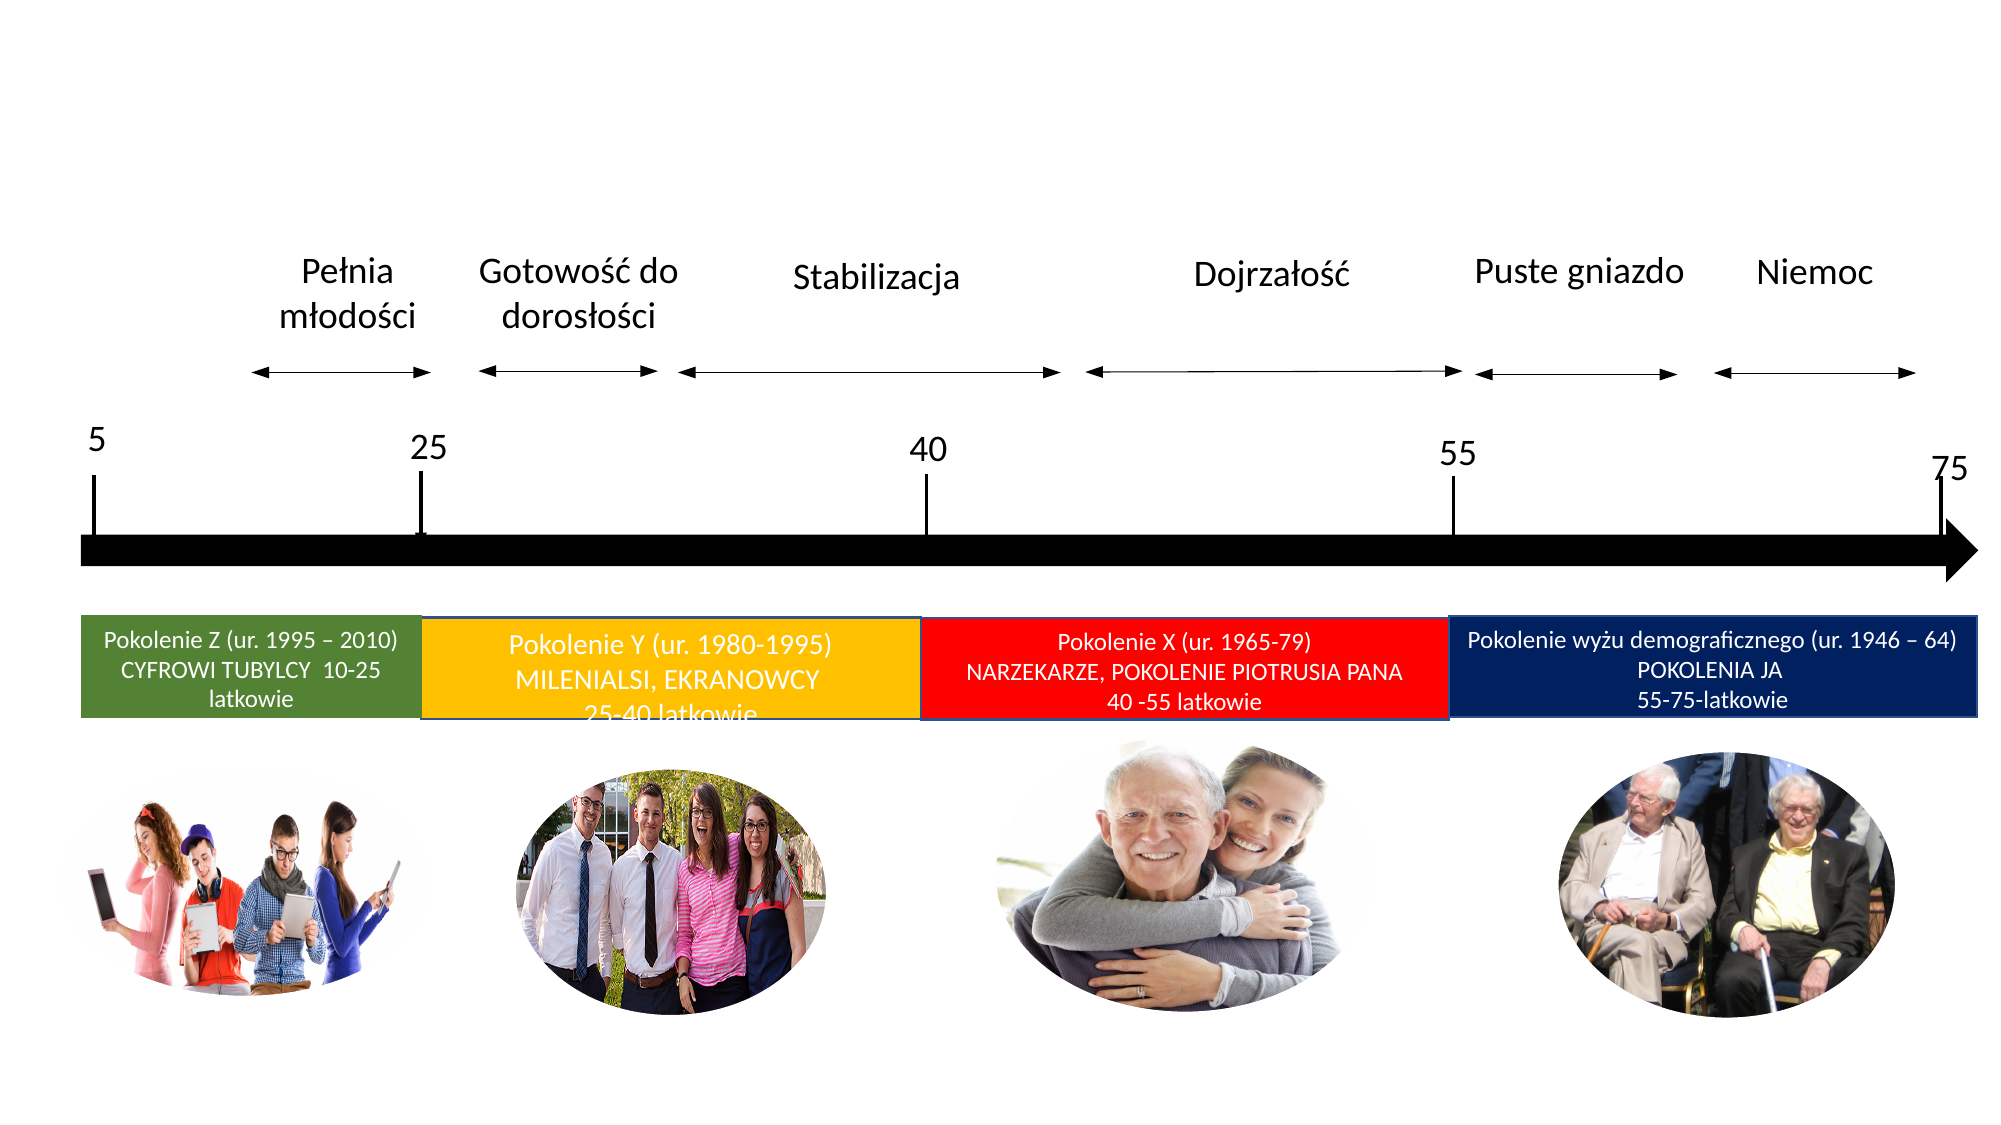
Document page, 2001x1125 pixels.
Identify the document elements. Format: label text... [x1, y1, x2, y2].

text_box Gotowość do dorosłości [463, 238, 695, 345]
text_box Pokolenie X (ur. 1965-79) NARZEKARZE, POKOLENIE PIOTRUSIA PANA 40 -55 latkowie [921, 618, 1449, 719]
text_box [994, 735, 1376, 1013]
text_box Pokolenie Y (ur. 1980-1995) MILENIALSI, EKRANOWCY 25-40 latkowie [421, 617, 921, 719]
text_box Pokolenie Z (ur. 1995 – 2010) CYFROWI TUBYLCY 10-25 latkowie [82, 616, 421, 717]
text_box [58, 766, 432, 997]
text_box [81, 520, 1977, 580]
text_box [1557, 751, 1897, 1019]
text_box Stabilizacja [759, 244, 995, 306]
text_box 55 [1424, 420, 1502, 481]
text_box Puste gniazdo [1448, 238, 1711, 300]
text_box Pełnia młodości [253, 238, 443, 345]
text_box Pokolenie wyżu demograficznego (ur. 1946 – 64) POKOLENIA JA 55-75-latkowie [1449, 616, 1977, 717]
text_box Niemoc [1720, 239, 1910, 300]
text_box 75 [1915, 435, 1994, 496]
text_box [514, 768, 827, 1017]
text_box 40 [894, 416, 972, 478]
text_box 25 [394, 414, 473, 475]
text_box 5 [72, 406, 151, 467]
text_box Dojrzałość [1177, 241, 1367, 303]
